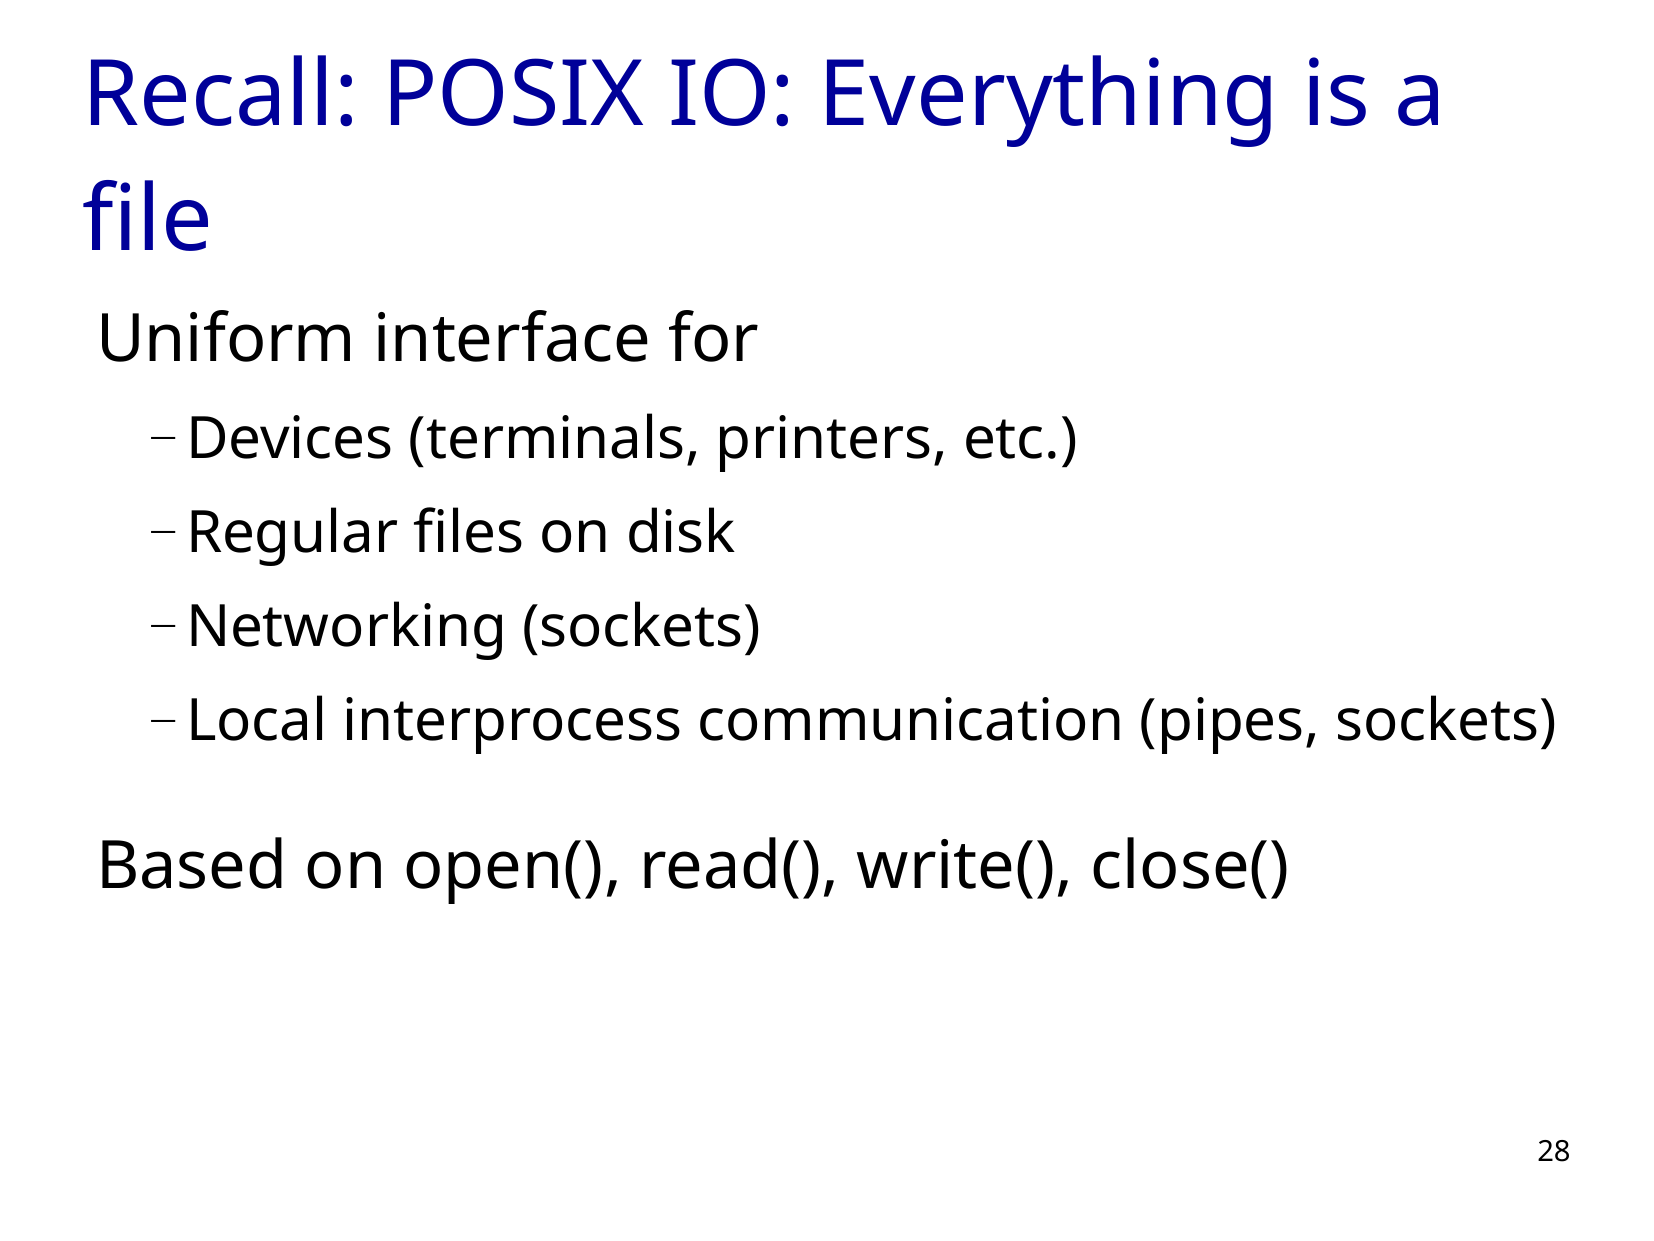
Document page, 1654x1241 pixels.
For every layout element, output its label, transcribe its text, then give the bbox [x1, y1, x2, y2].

title Recall: POSIX IO: Everything is a file [82, 49, 1571, 257]
list Uniform interface for Devices (terminals, printers, etc.) Regular files on disk Networking (sockets) Local interprocess communication (pipes, sockets) Based on open(), read(), write(), close() [60, 290, 1571, 1096]
